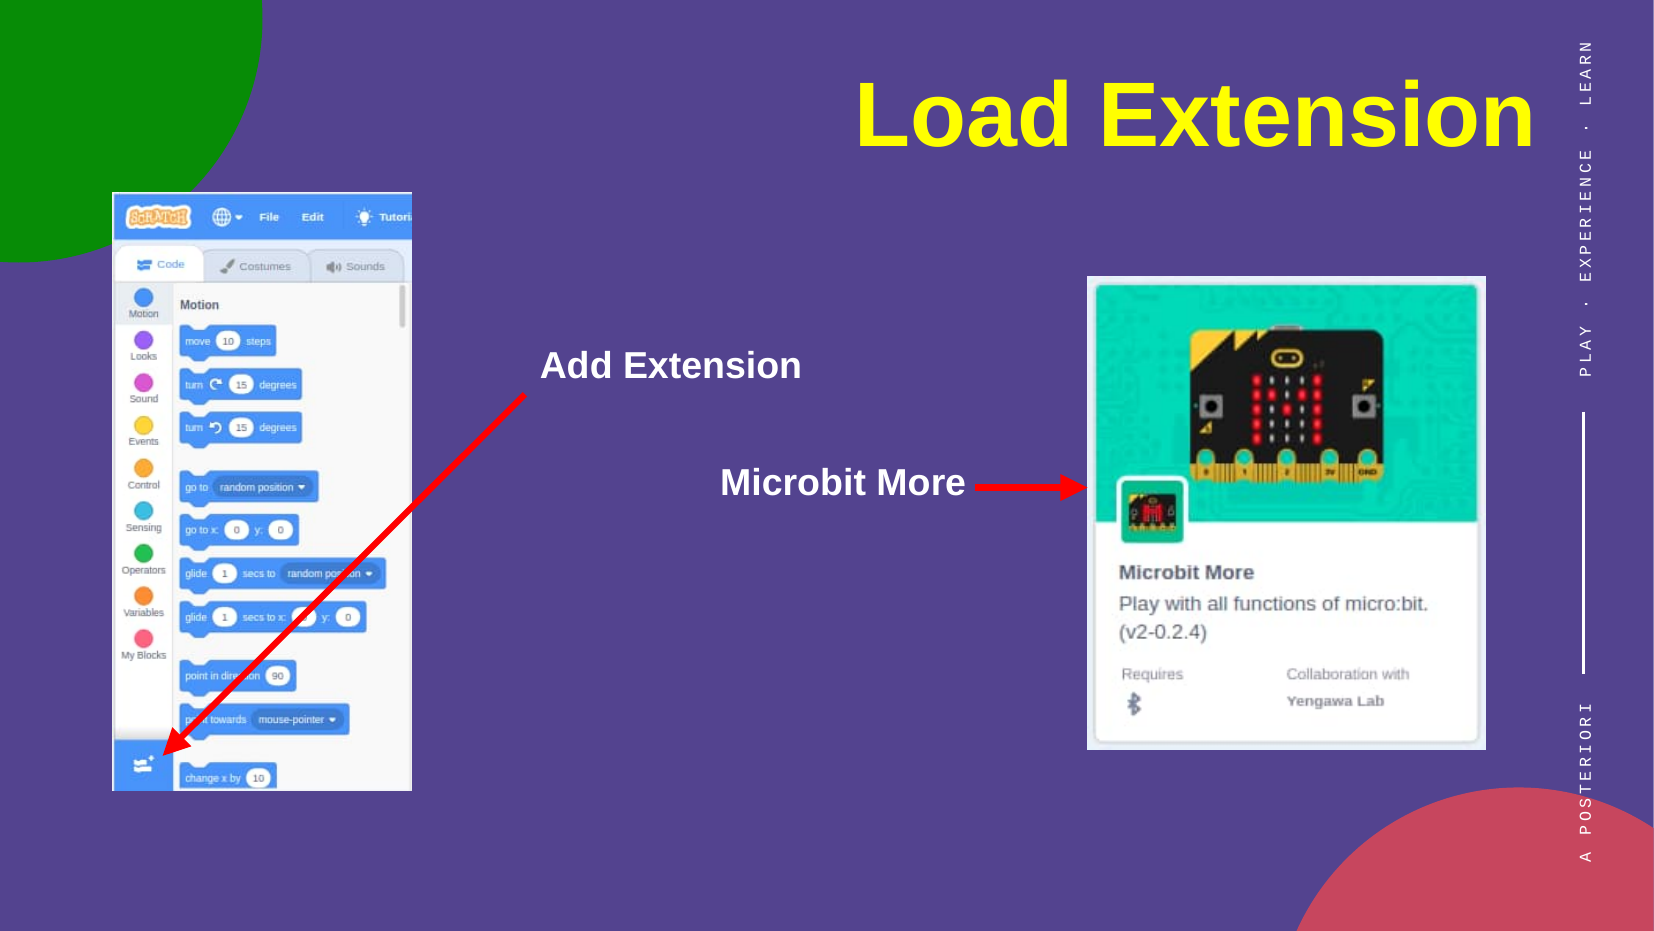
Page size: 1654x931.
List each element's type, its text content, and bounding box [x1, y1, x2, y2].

picture [112, 192, 412, 791]
text_box Microbit More [705, 454, 982, 512]
text_box Add Extension [525, 337, 818, 395]
picture [1087, 276, 1486, 751]
title Load Extension [262, 37, 1538, 193]
